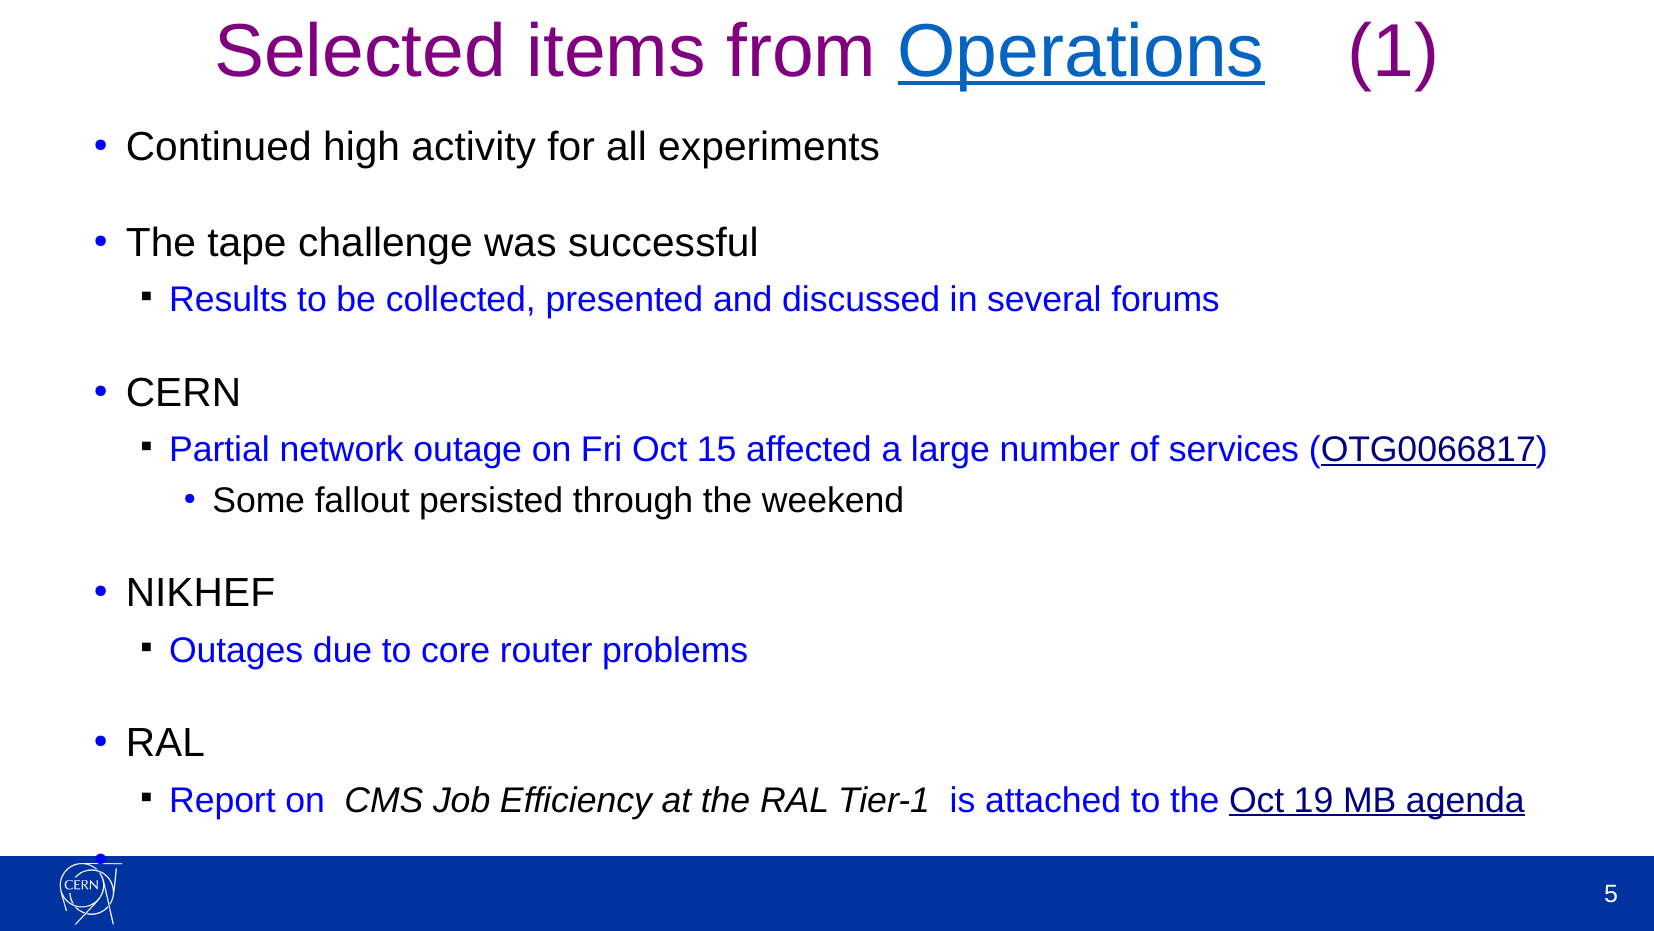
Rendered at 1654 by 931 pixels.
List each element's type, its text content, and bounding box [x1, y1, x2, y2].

list Continued high activity for all experiments The tape challenge was successful Results to be collected, presented and discussed in several forums CERN Partial network outage on Fri Oct 15 affected a large number of services (OTG0066817) Some fallout persisted through the weekend NIKHEF Outages due to core router problems RAL Report on CMS Job Efficiency at the RAL Tier-1 is attached to the Oct 19 MB agenda [82, 123, 1571, 839]
title Selected items from Operations (1) [82, 1, 1571, 107]
picture [56, 859, 127, 928]
